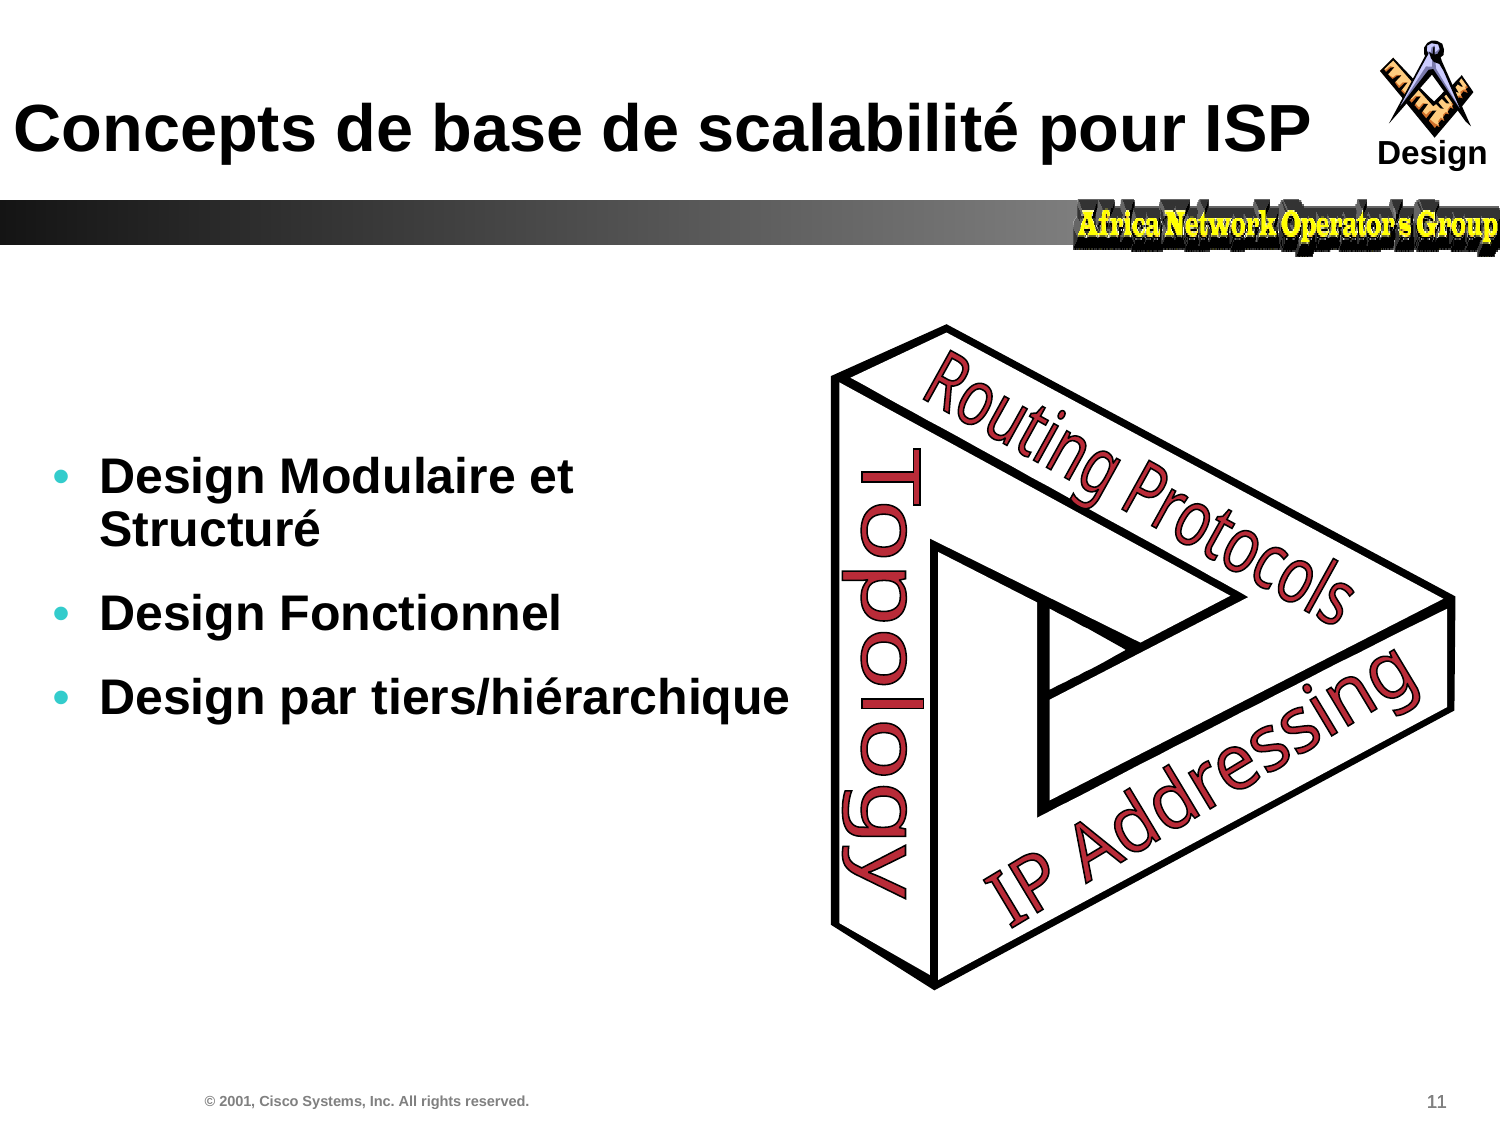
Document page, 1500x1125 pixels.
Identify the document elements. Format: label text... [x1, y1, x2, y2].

picture [830, 324, 1456, 991]
text_box Routing Protocols [1151, 489, 1188, 529]
text_box Routing Protocols [1254, 547, 1288, 589]
text_box Routing Protocols [1224, 530, 1258, 572]
text_box IP Addressing [1008, 853, 1049, 913]
text_box IP Addressing [1370, 649, 1420, 716]
text_box Routing Protocols [923, 350, 969, 414]
text_box IP Addressing [1218, 746, 1260, 789]
title Concepts de base de scalabilité pour ISP [0, 34, 1374, 172]
text_box Routing Protocols [1316, 583, 1354, 624]
text_box IP Addressing [1281, 707, 1320, 754]
text_box Topology [842, 786, 907, 837]
text_box Routing Protocols [1122, 460, 1167, 512]
text_box Routing Protocols [1205, 509, 1235, 561]
picture [1379, 39, 1475, 128]
text_box IP Addressing [1075, 821, 1127, 884]
text_box Topology [861, 699, 924, 709]
text_box Routing Protocols [1046, 430, 1086, 480]
text_box Routing Protocols [1070, 451, 1121, 509]
text_box Routing Protocols [1278, 560, 1313, 602]
text_box Topology [842, 845, 906, 899]
text_box Topology [861, 448, 920, 505]
text_box Topology [842, 571, 907, 622]
text_box Topology [861, 723, 907, 776]
text_box Routing Protocols [958, 383, 993, 425]
text_box Topology [861, 504, 907, 557]
text_box IP Addressing [1153, 764, 1200, 829]
text_box Topology [861, 632, 907, 685]
text_box Routing Protocols [1018, 406, 1049, 457]
text_box IP Addressing [1114, 787, 1161, 852]
picture [1070, 180, 1500, 275]
text_box IP Addressing [1310, 696, 1338, 736]
text_box IP Addressing [983, 870, 1029, 928]
text_box Design Modulaire et Structuré Design Fonctionnel Design par tiers/hiérarchique [36, 444, 822, 786]
text_box Routing Protocols [1175, 503, 1210, 545]
text_box Routing Protocols [1304, 558, 1338, 613]
text_box IP Addressing [1250, 725, 1290, 773]
text_box IP Addressing [1326, 676, 1377, 727]
text_box Routing Protocols [1033, 423, 1059, 463]
text_box Design [1365, 128, 1500, 178]
text_box IP Addressing [1188, 760, 1216, 809]
text_box Routing Protocols [987, 396, 1028, 446]
